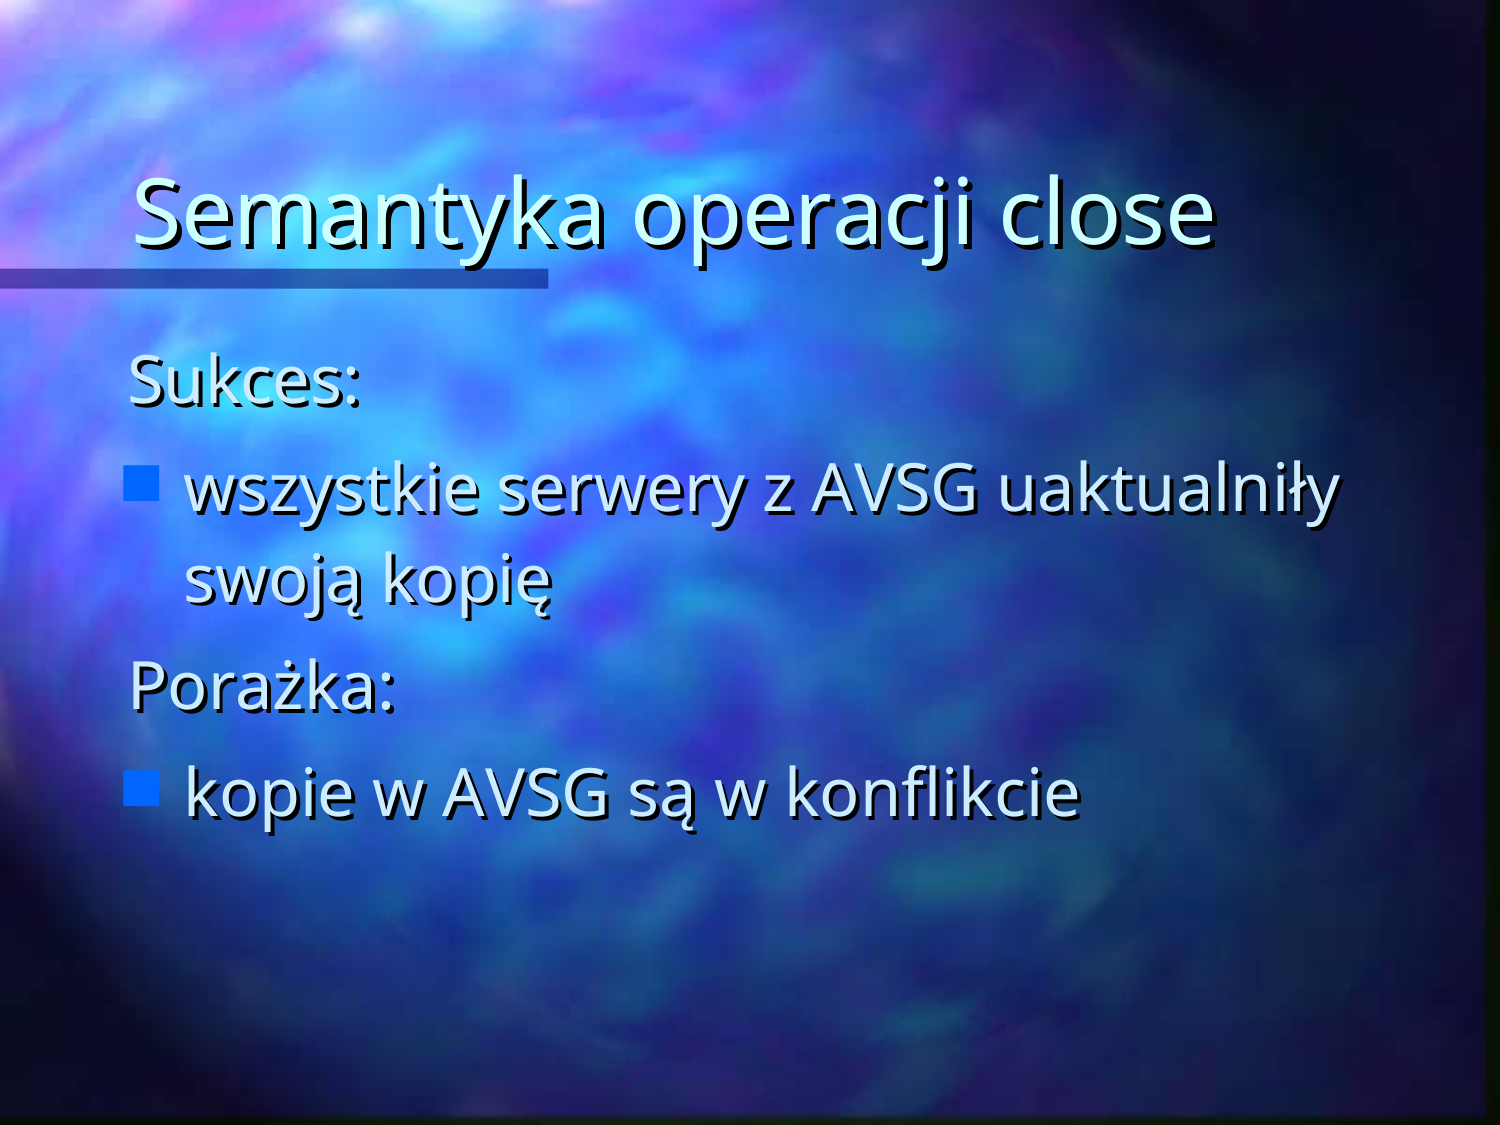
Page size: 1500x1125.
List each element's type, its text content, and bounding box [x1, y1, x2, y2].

list Sukces: wszystkie serwery z AVSG uaktualniły swoją kopię Porażka: kopie w AVSG są w konflikcie [112, 324, 1388, 1001]
title Semantyka operacji close [37, 74, 1313, 275]
picture [0, 0, 1500, 1125]
